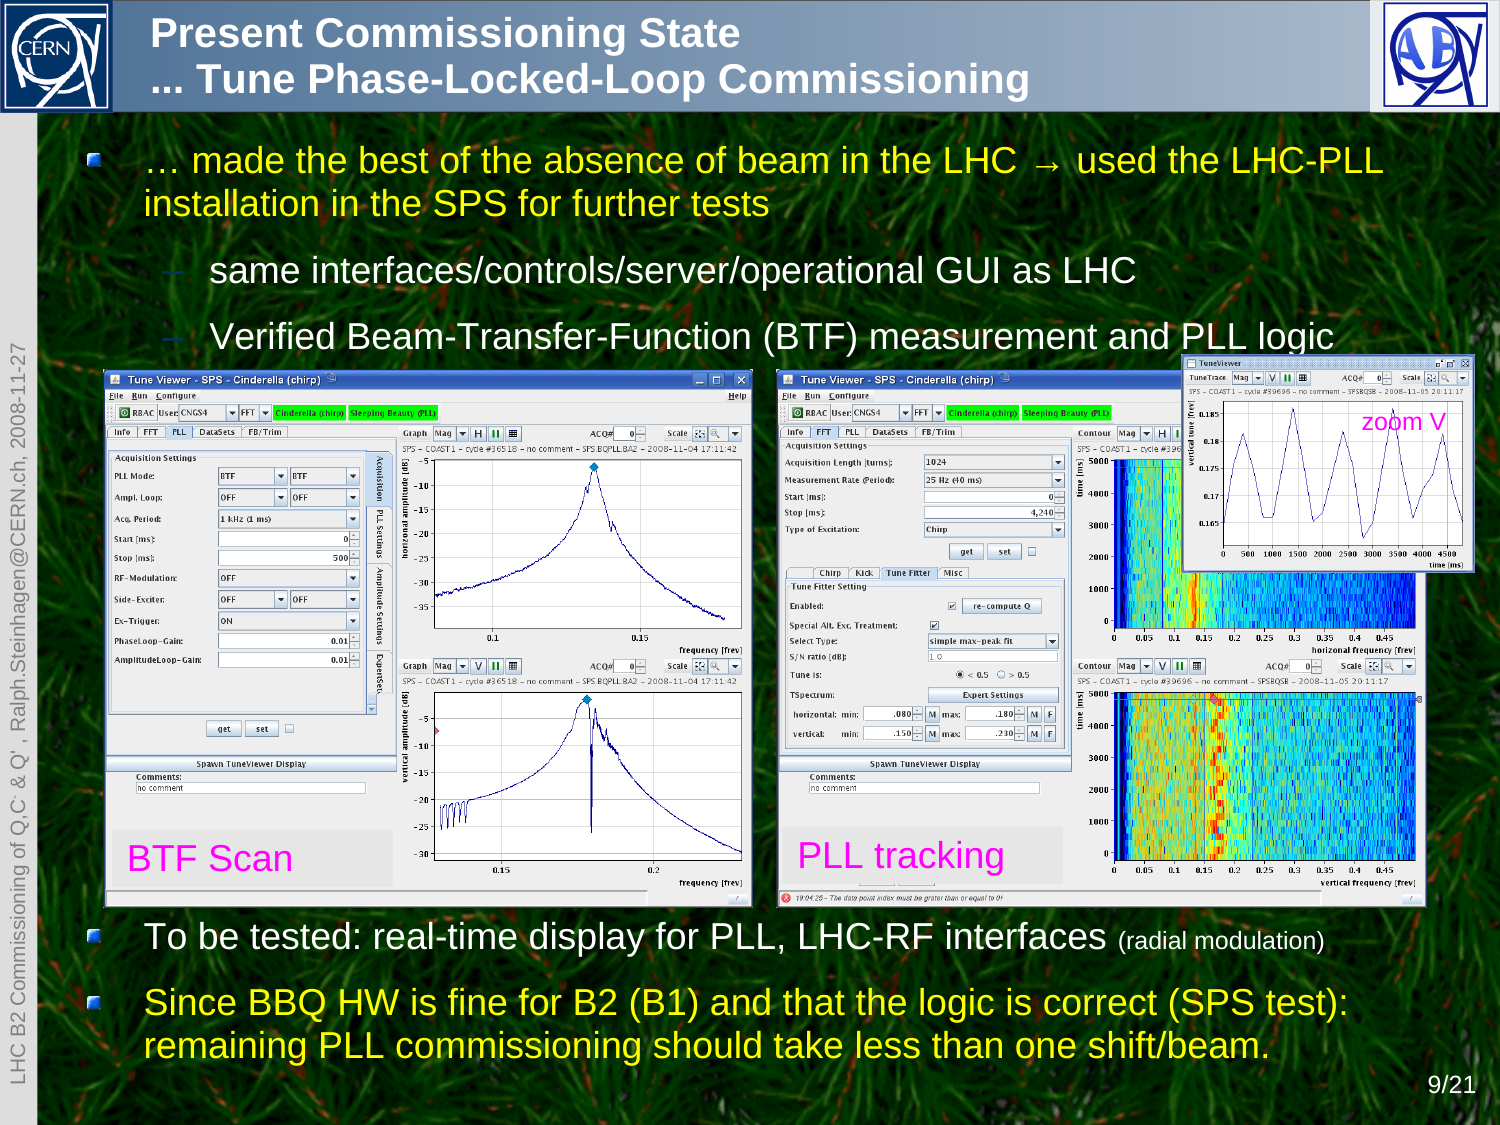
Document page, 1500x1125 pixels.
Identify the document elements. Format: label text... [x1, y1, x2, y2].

title Present Commissioning State ... Tune Phase-Locked-Loop Commissioning [150, 7, 1201, 106]
text_box zoom V [1346, 400, 1462, 443]
list … made the best of the absence of beam in the LHC → used the LHC-PLL installation in the SPS for further tests same interfaces/controls/server/operational GUI as LHC Verified Beam-Transfer-Function (BTF) measurement and PLL logic To be tested: real-time display for PLL, LHC-RF interfaces (radial modulation) Since BBQ HW is fine for B2 (B1) and that the logic is correct (SPS test): remaining PLL commissioning should take less than one shift/beam. [87, 137, 1438, 1068]
picture [1382, 1, 1489, 108]
text_box BTF Scan [112, 829, 393, 887]
text_box PLL tracking [782, 826, 1063, 884]
picture [0, 0, 1500, 1125]
